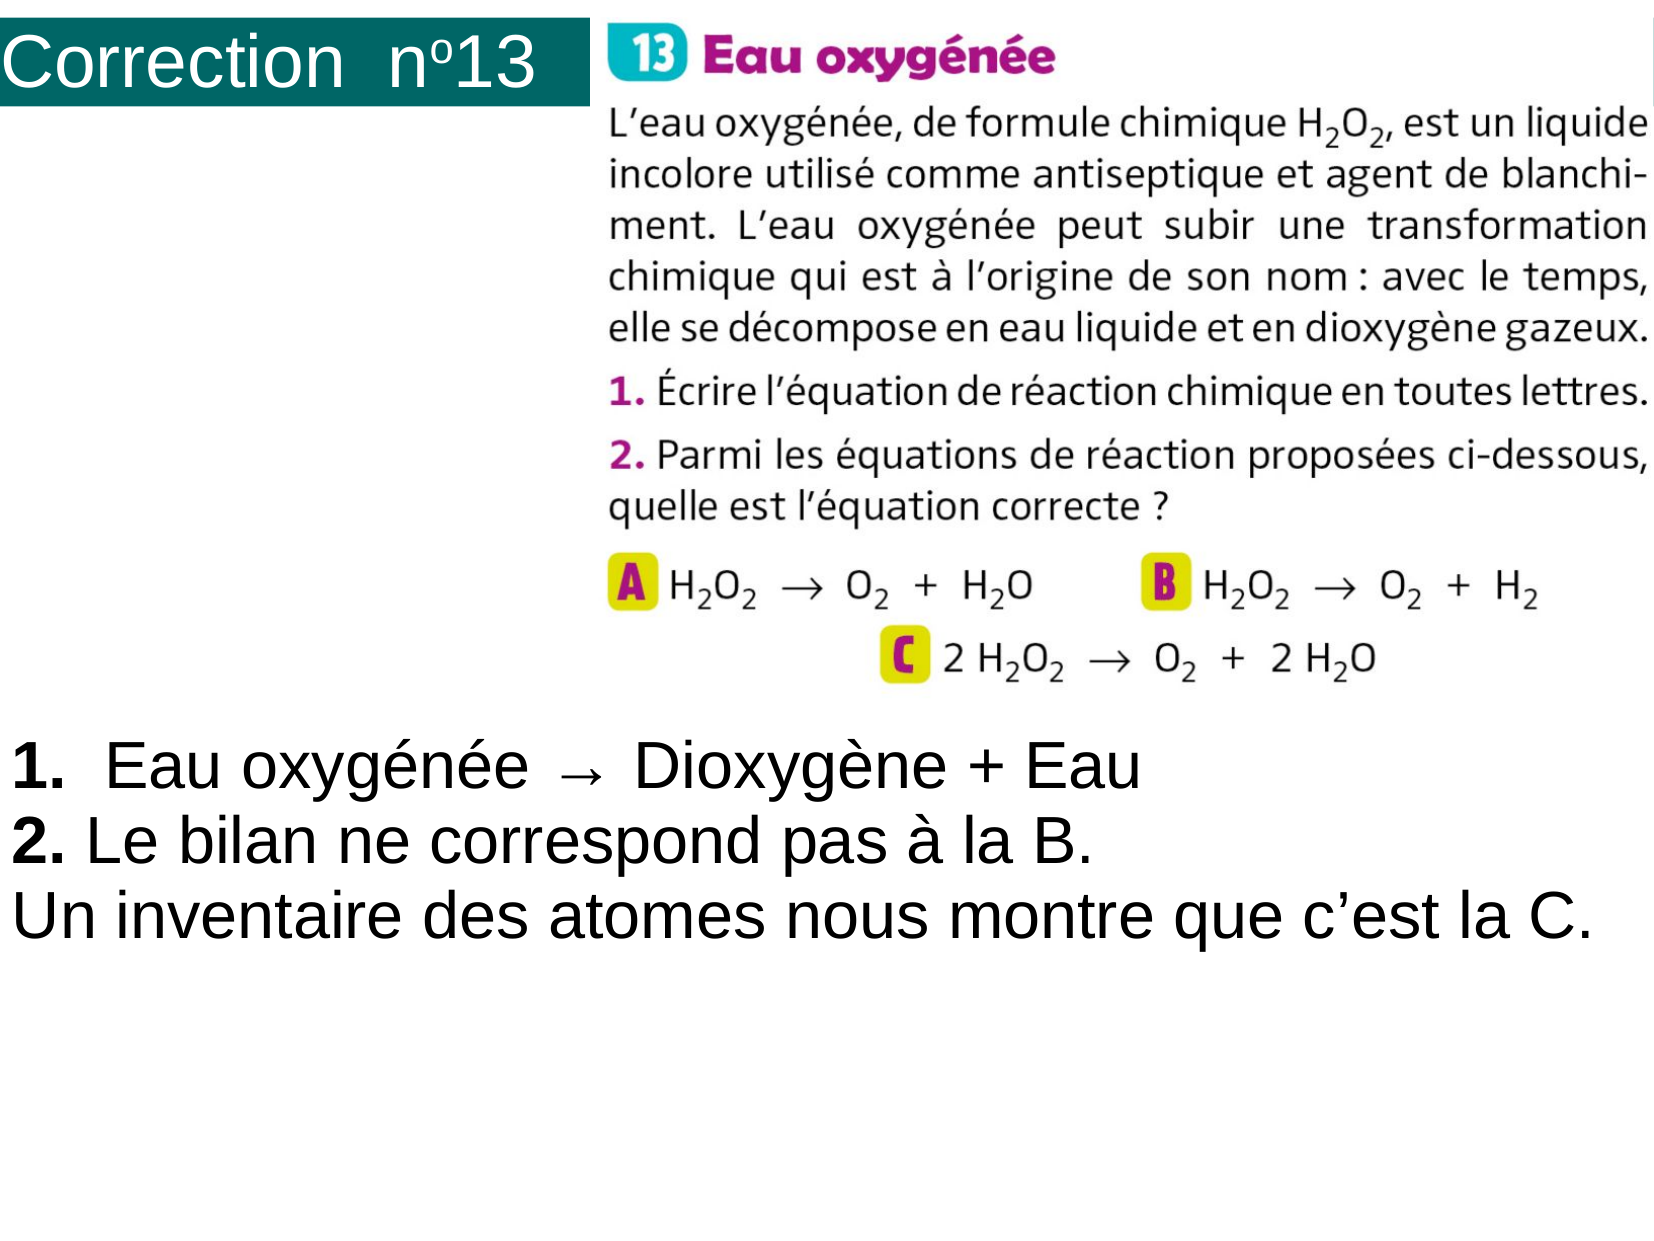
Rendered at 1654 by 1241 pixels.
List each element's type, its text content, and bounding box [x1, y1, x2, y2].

title Correction no13 [0, 17, 590, 107]
picture [590, 17, 1654, 709]
subtitle 1. Eau oxygénée → Dioxygène + Eau 2. Le bilan ne correspond pas à la B. Un inventaire des atomes nous montre que c’est la C. [11, 129, 1642, 1229]
